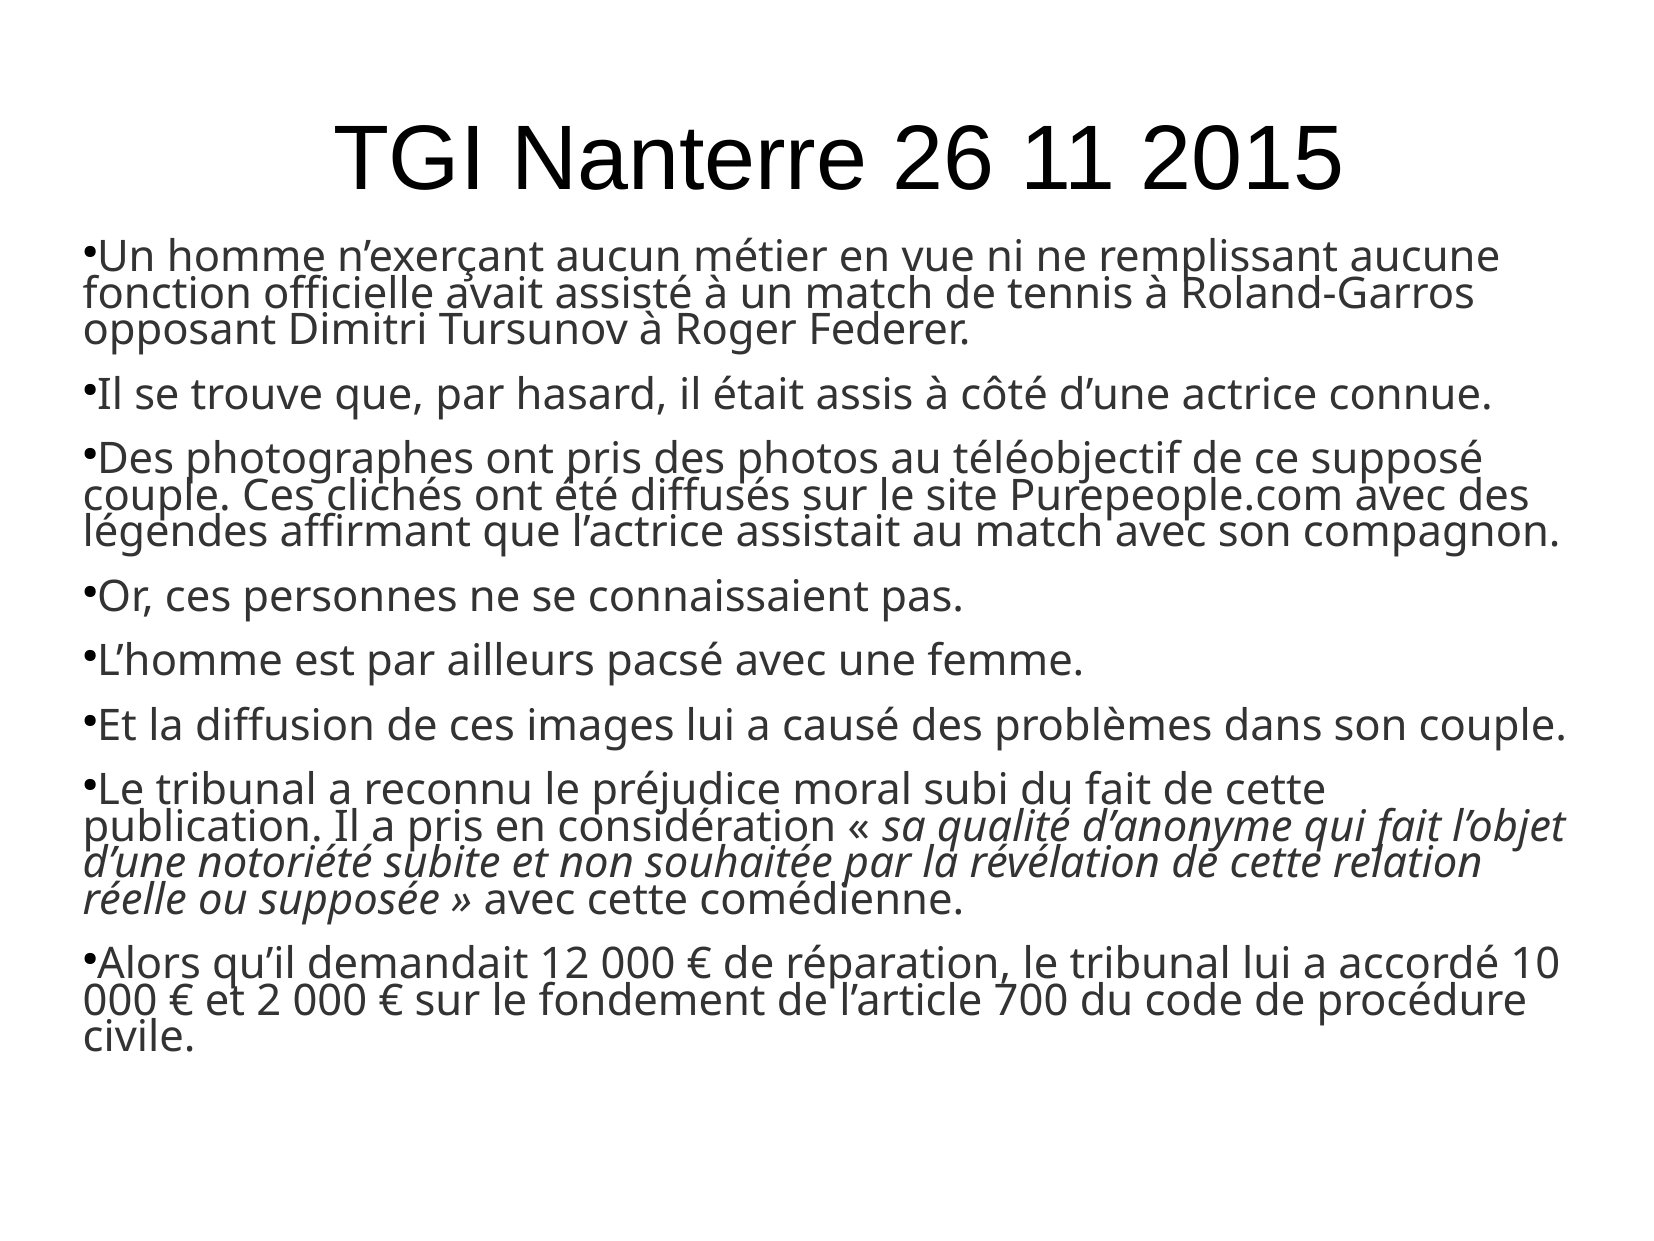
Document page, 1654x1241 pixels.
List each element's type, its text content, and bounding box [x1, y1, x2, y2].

list Un homme n’exerçant aucun métier en vue ni ne remplissant aucune fonction officielle avait assisté à un match de tennis à Roland-Garros opposant Dimitri Tursunov à Roger Federer. Il se trouve que, par hasard, il était assis à côté d’une actrice connue. Des photographes ont pris des photos au téléobjectif de ce supposé couple. Ces clichés ont été diffusés sur le site Purepeople.com avec des légendes affirmant que l’actrice assistait au match avec son compagnon. Or, ces personnes ne se connaissaient pas. L’homme est par ailleurs pacsé avec une femme. Et la diffusion de ces images lui a causé des problèmes dans son couple. Le tribunal a reconnu le préjudice moral subi du fait de cette publication. Il a pris en considération « sa qualité d’anonyme qui fait l’objet d’une notoriété subite et non souhaitée par la révélation de cette relation réelle ou supposée » avec cette comédienne. Alors qu’il demandait 12 000 € de réparation, le tribunal lui a accordé 10 000 € et 2 000 € sur le fondement de l’article 700 du code de procédure civile. [82, 242, 1571, 1106]
title TGI Nanterre 26 11 2015 [82, 49, 1571, 242]
